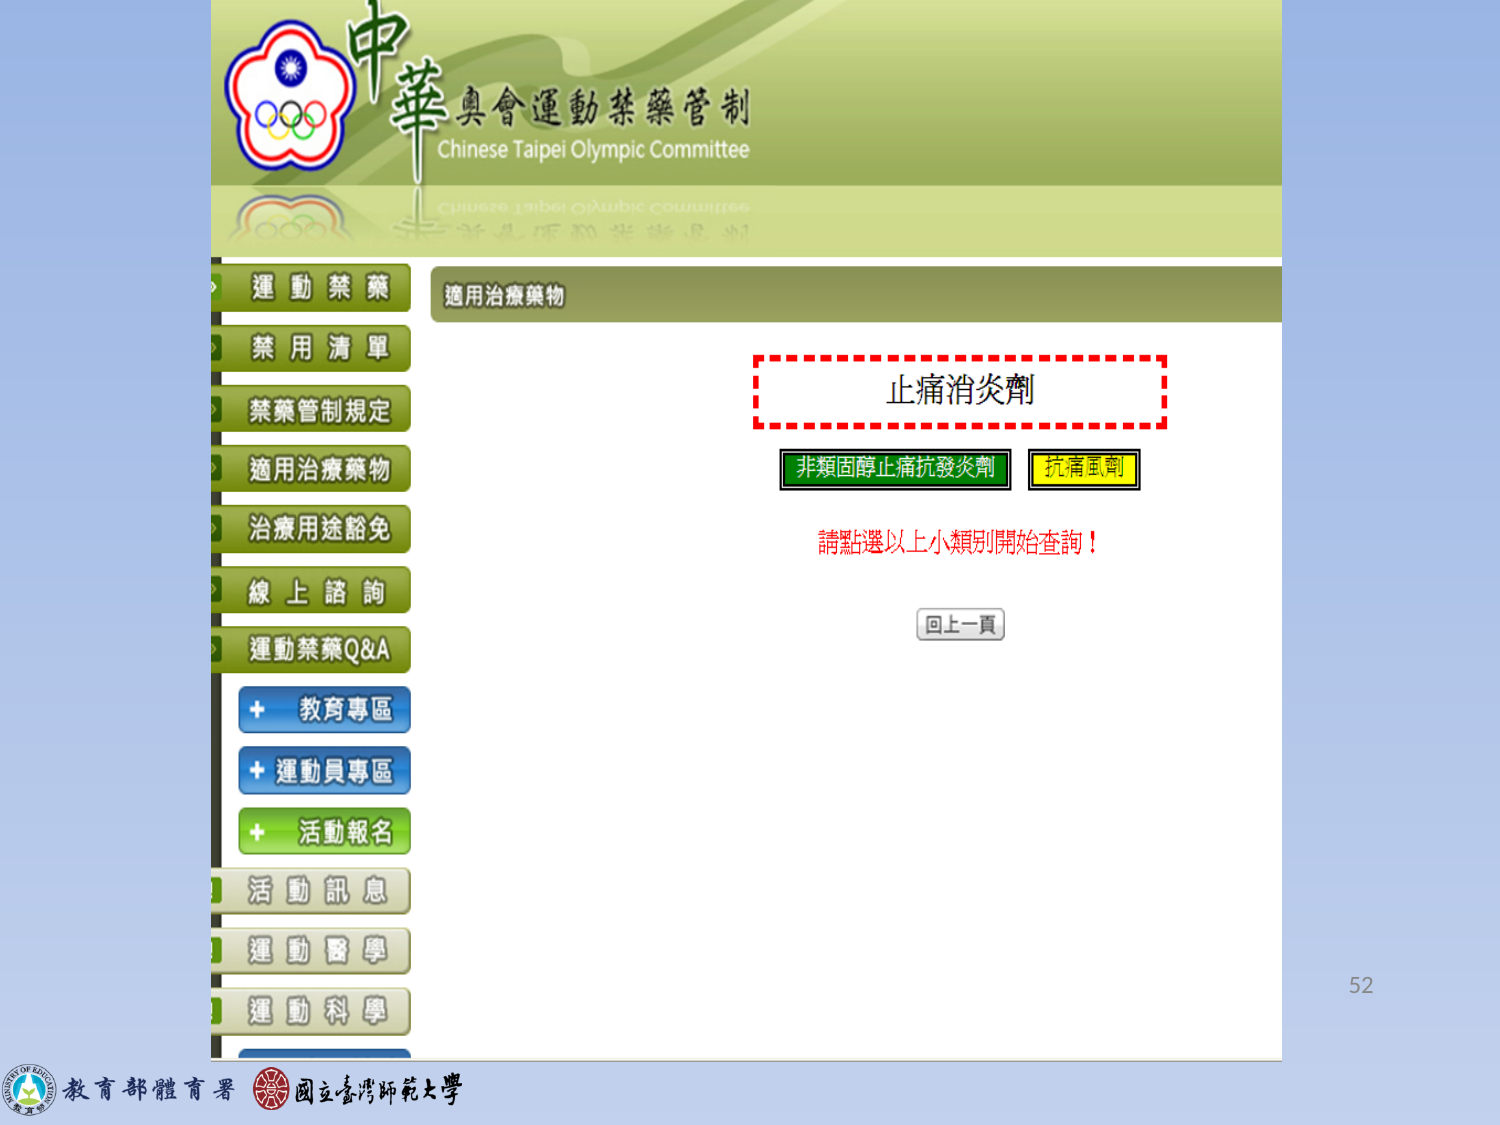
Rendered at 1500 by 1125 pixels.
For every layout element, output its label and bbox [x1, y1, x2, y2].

picture [211, 0, 1282, 1062]
text_box [1333, 940, 1434, 1027]
